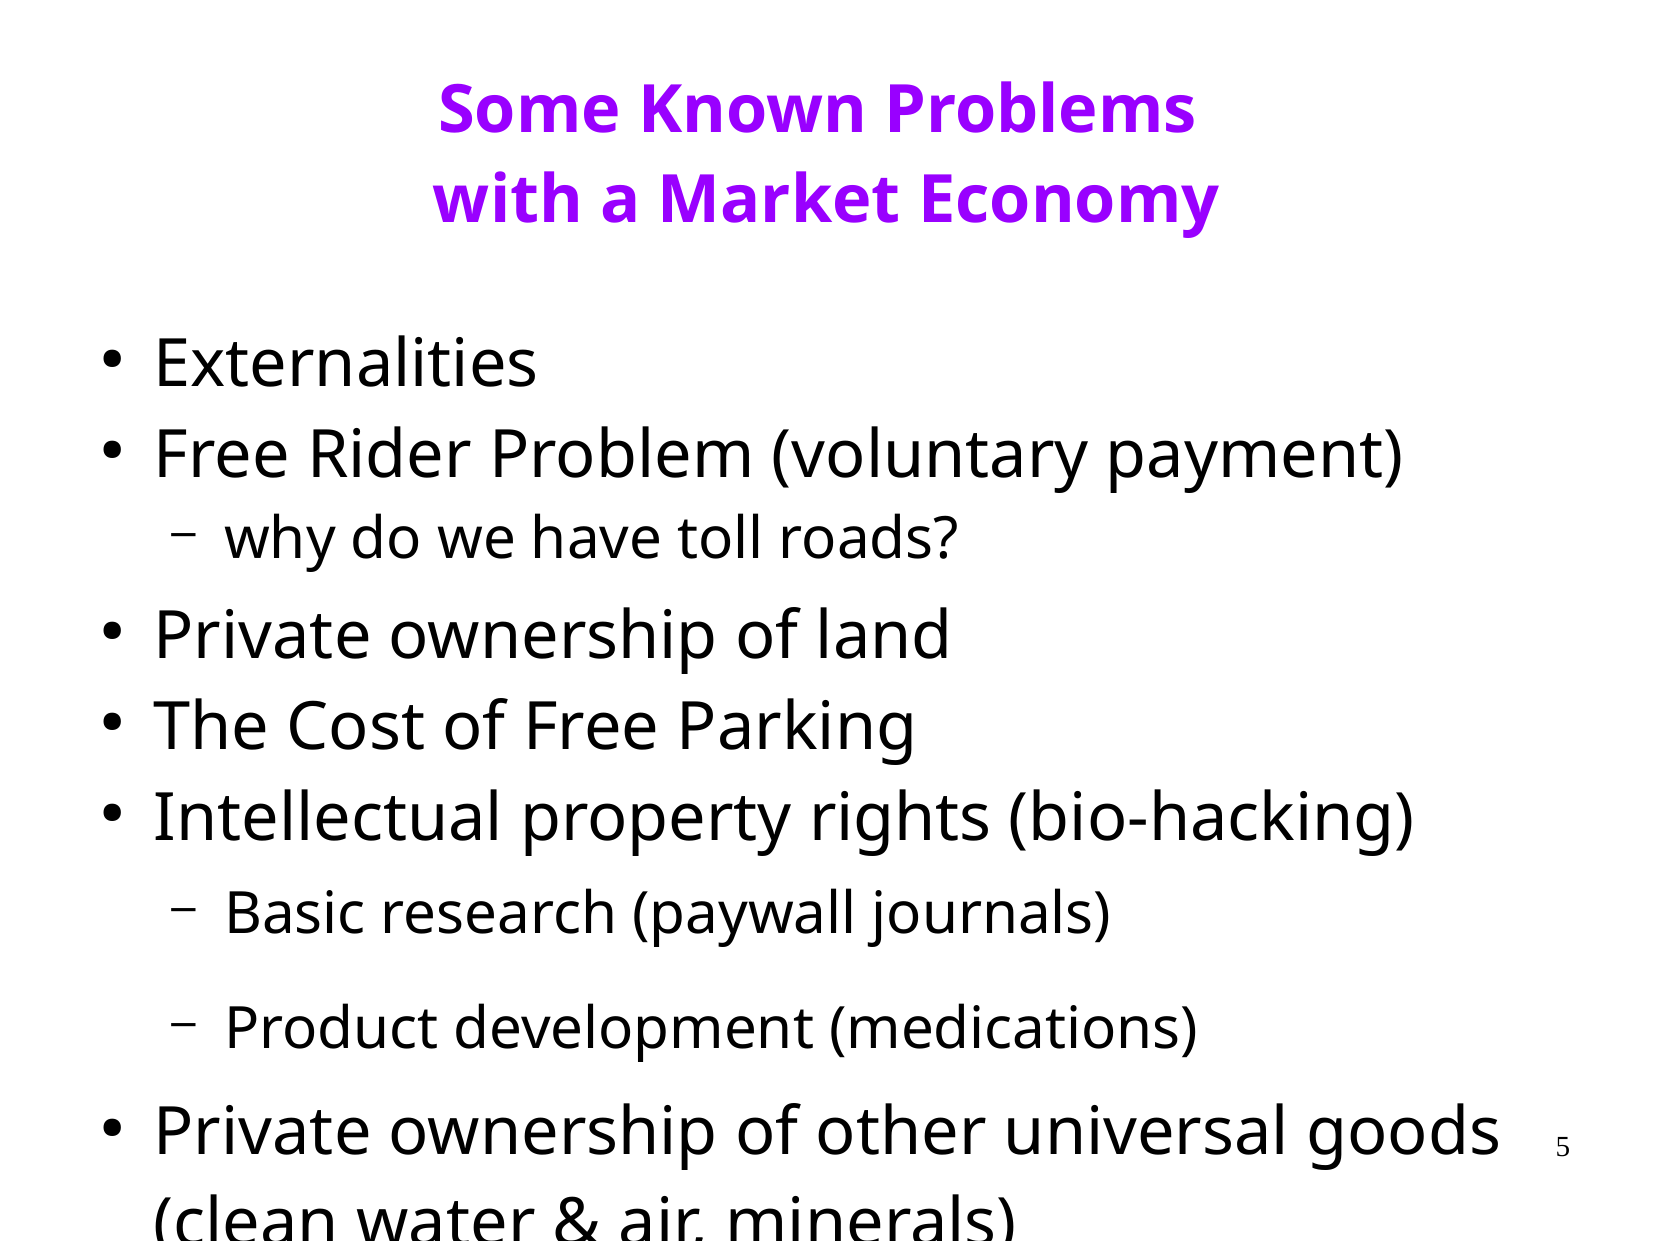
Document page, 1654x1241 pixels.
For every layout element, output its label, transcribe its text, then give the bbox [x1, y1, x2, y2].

list Externalities Free Rider Problem (voluntary payment) why do we have toll roads? Private ownership of land The Cost of Free Parking Intellectual property rights (bio-hacking) Basic research (paywall journals) Product development (medications) Private ownership of other universal goods (clean water & air, minerals) [82, 315, 1571, 1225]
title Some Known Problems with a Market Economy [82, 47, 1571, 256]
